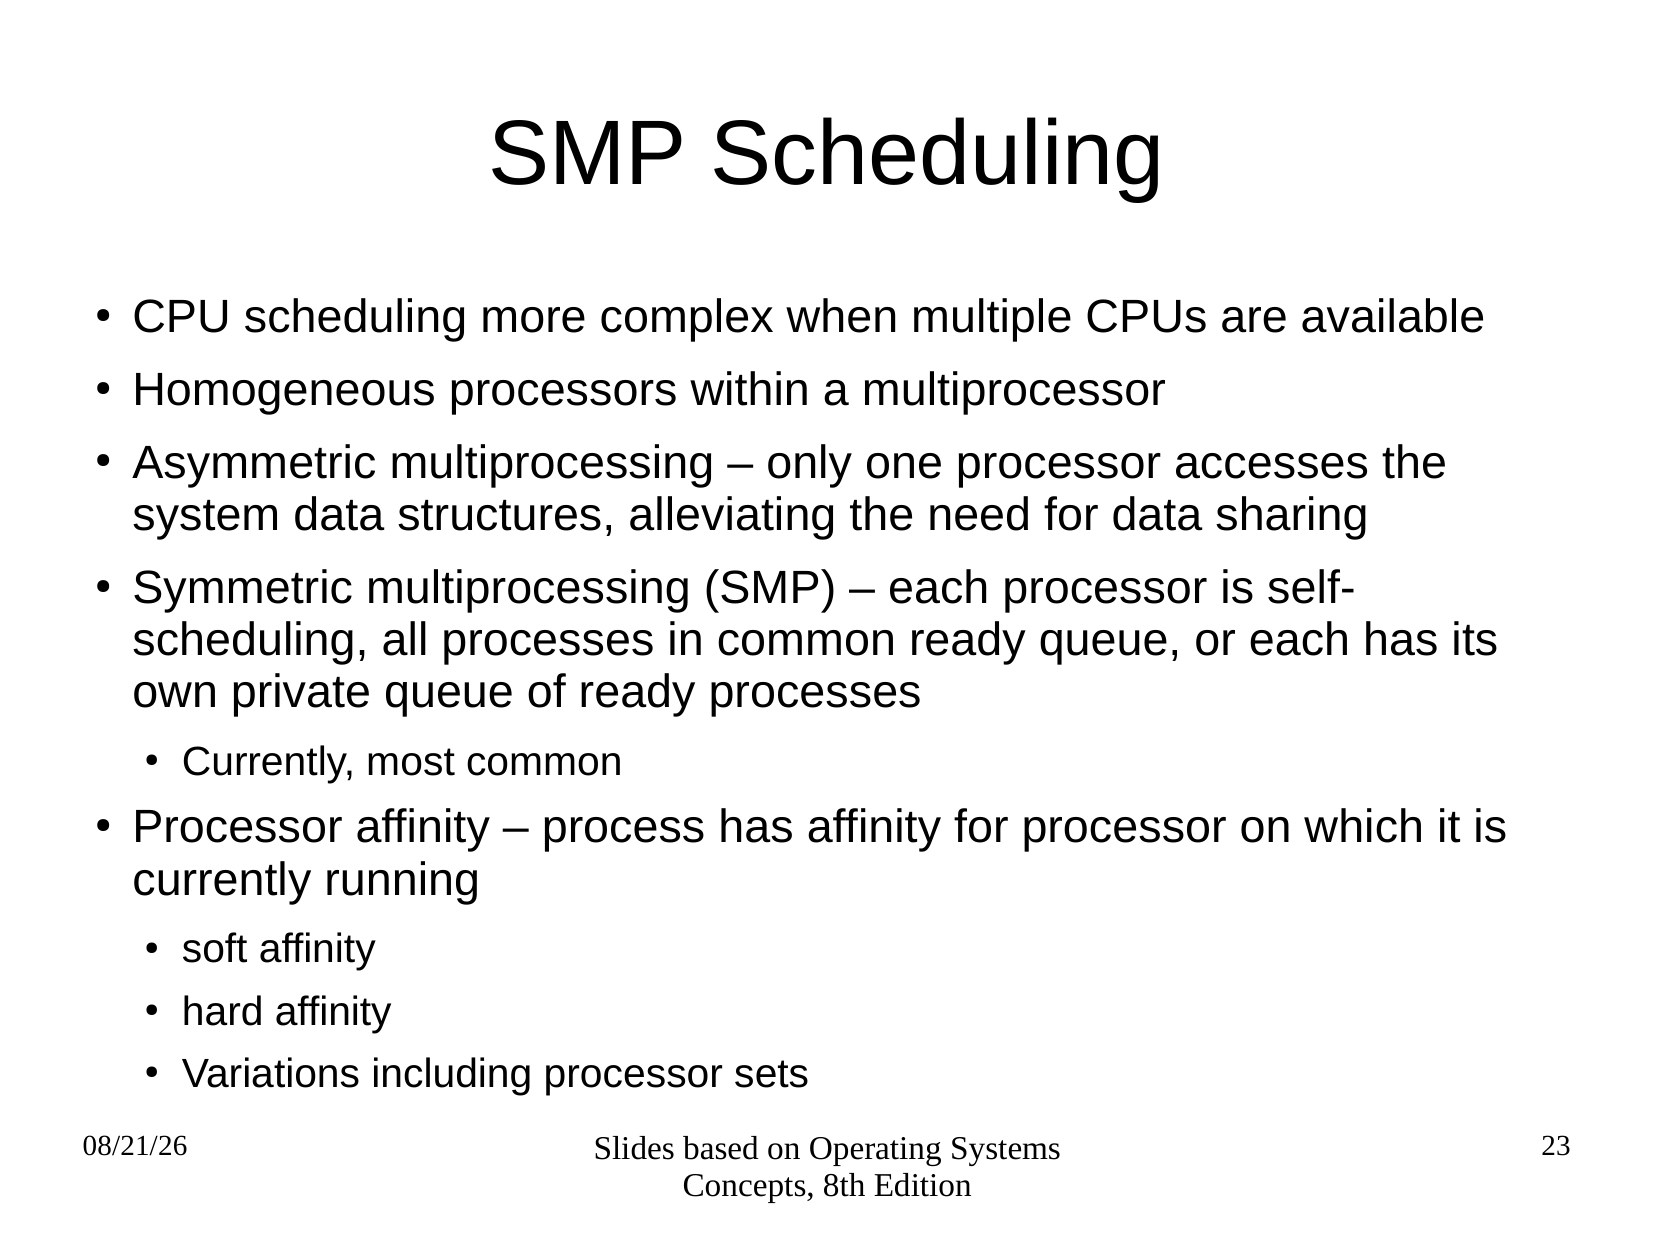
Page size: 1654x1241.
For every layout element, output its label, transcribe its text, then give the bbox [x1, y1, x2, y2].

title SMP Scheduling [82, 49, 1571, 257]
list CPU scheduling more complex when multiple CPUs are available Homogeneous processors within a multiprocessor Asymmetric multiprocessing – only one processor accesses the system data structures, alleviating the need for data sharing Symmetric multiprocessing (SMP) – each processor is self-scheduling, all processes in common ready queue, or each has its own private queue of ready processes Currently, most common Processor affinity – process has affinity for processor on which it is currently running soft affinity hard affinity Variations including processor sets [82, 290, 1571, 1109]
